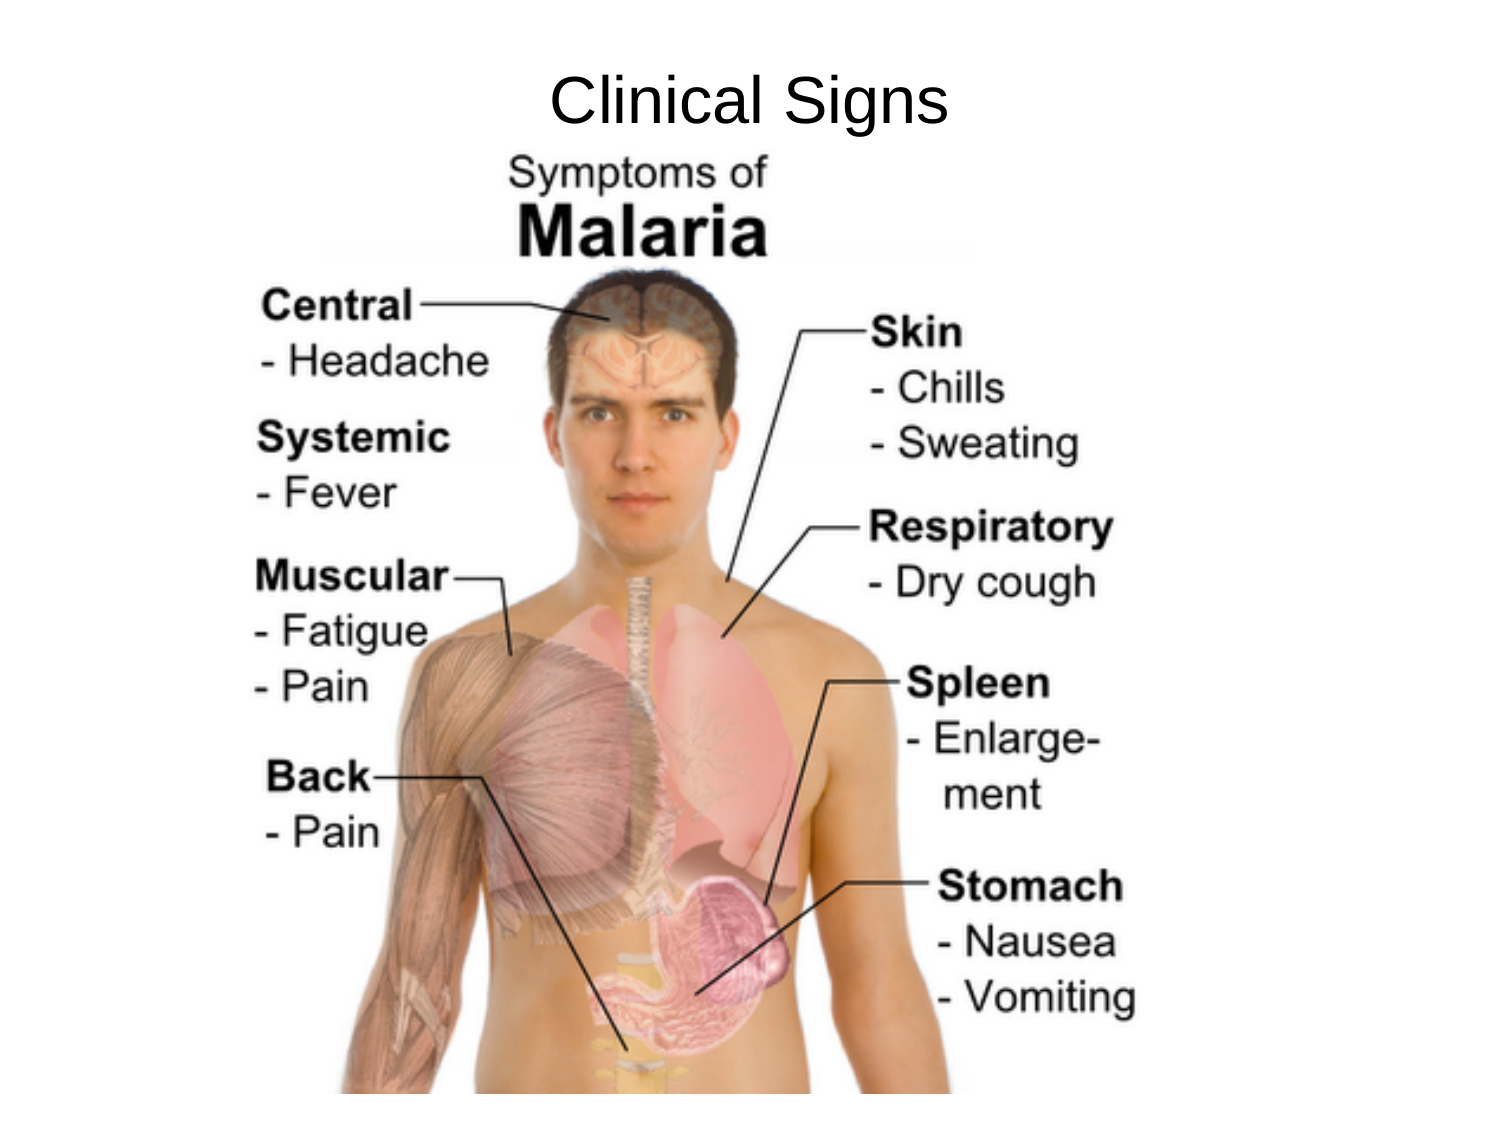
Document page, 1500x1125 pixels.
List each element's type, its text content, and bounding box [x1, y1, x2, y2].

picture [248, 148, 1140, 1094]
title Clinical Signs [75, 45, 1426, 149]
